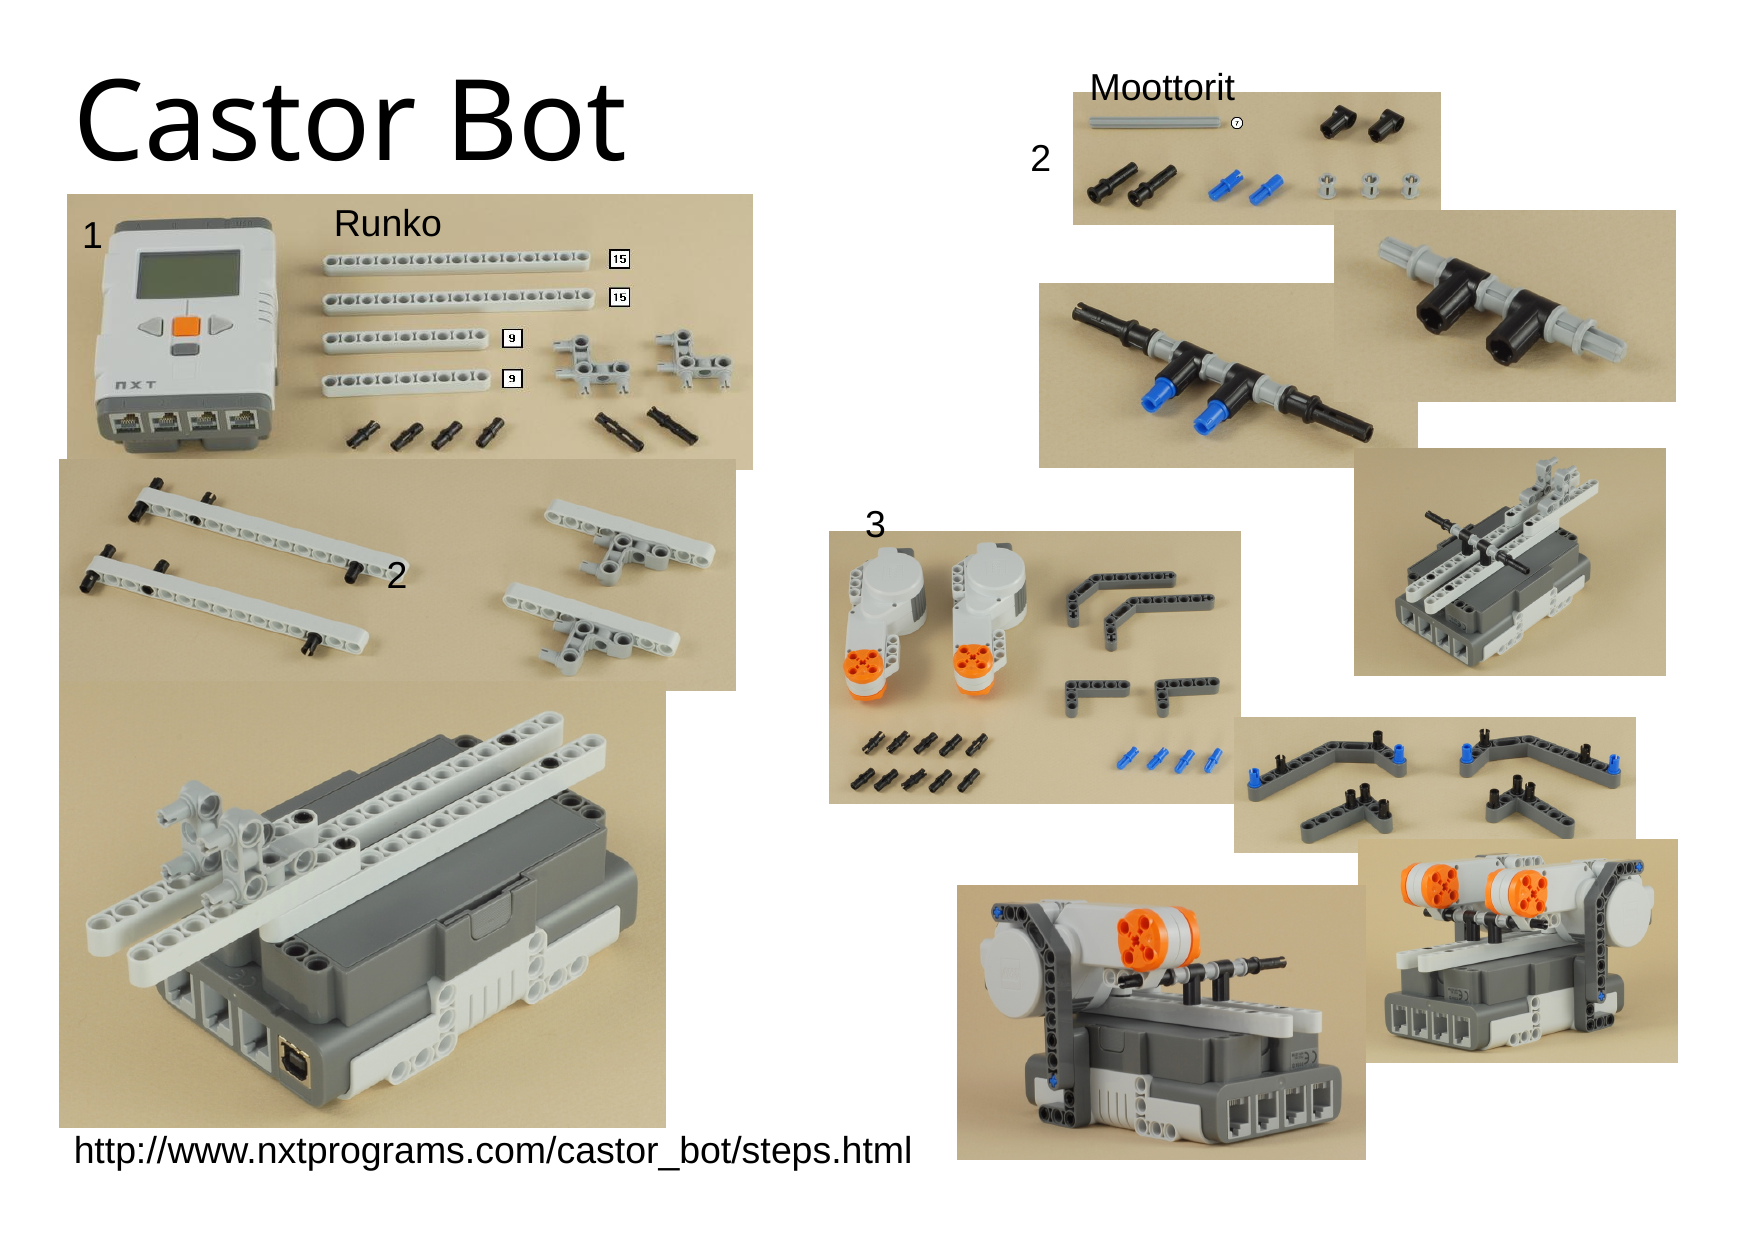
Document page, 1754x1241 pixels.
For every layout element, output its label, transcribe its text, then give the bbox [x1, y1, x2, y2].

picture [1039, 92, 1676, 676]
text_box http://www.nxtprograms.com/castor_bot/steps.html [59, 1122, 928, 1179]
text_box 3 [850, 496, 969, 553]
picture [829, 531, 1678, 1161]
text_box Castor Bot [59, 32, 922, 207]
text_box 1 [67, 207, 118, 278]
text_box Moottorit [1074, 59, 1430, 116]
text_box 2 [1015, 129, 1074, 201]
picture [59, 207, 753, 1122]
text_box Runko [318, 207, 603, 252]
